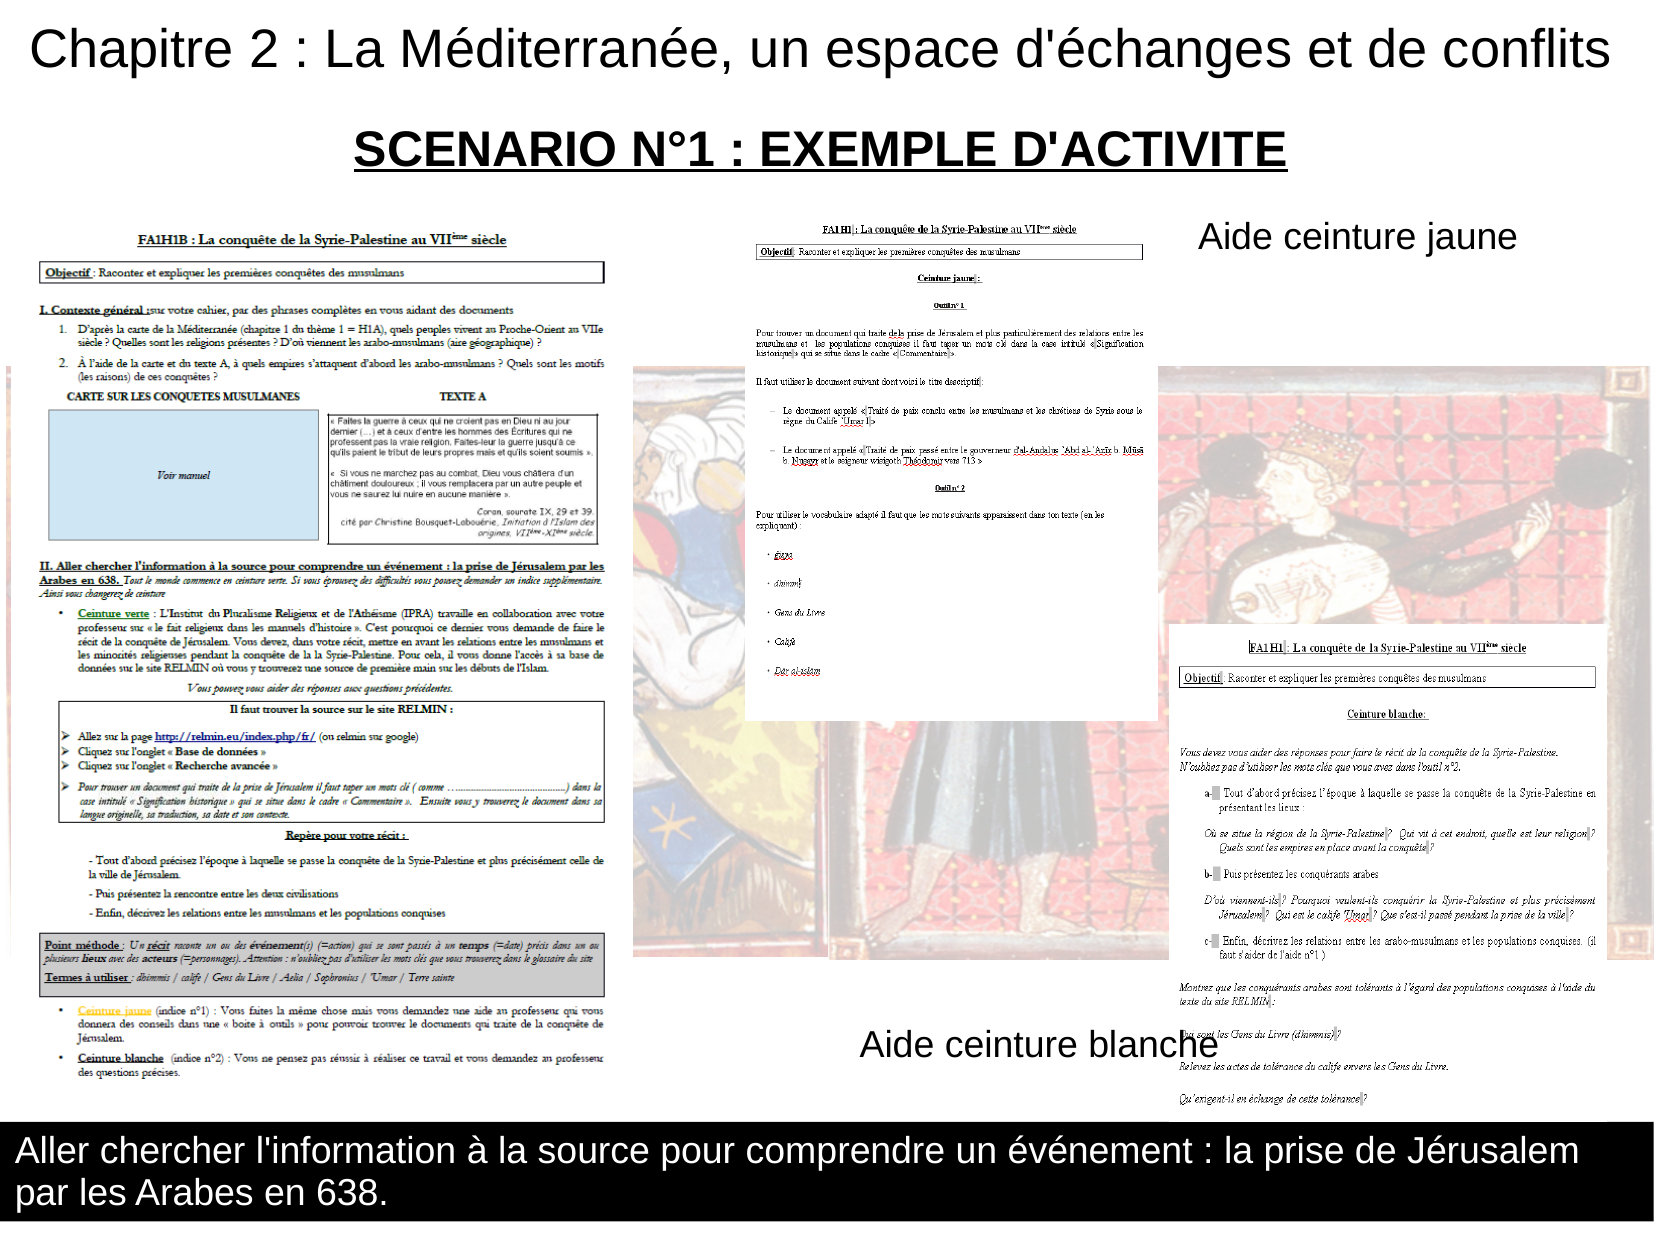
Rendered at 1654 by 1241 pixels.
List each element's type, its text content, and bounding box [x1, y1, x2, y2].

picture [11, 224, 633, 1091]
text_box Aller chercher l'information à la source pour comprendre un événement : la prise de Jérusalem par les Arabes en 638. [0, 1121, 1654, 1222]
text_box Aide ceinture jaune [1169, 208, 1548, 266]
text_box Chapitre 2 : La Méditerranée, un espace d'échanges et de conflits SCENARIO N°1 : EXEMPLE D'ACTIVITE [0, 11, 1654, 1121]
picture [745, 207, 1158, 721]
picture [1169, 624, 1607, 1123]
text_box Aide ceinture blanche [844, 1015, 1234, 1115]
